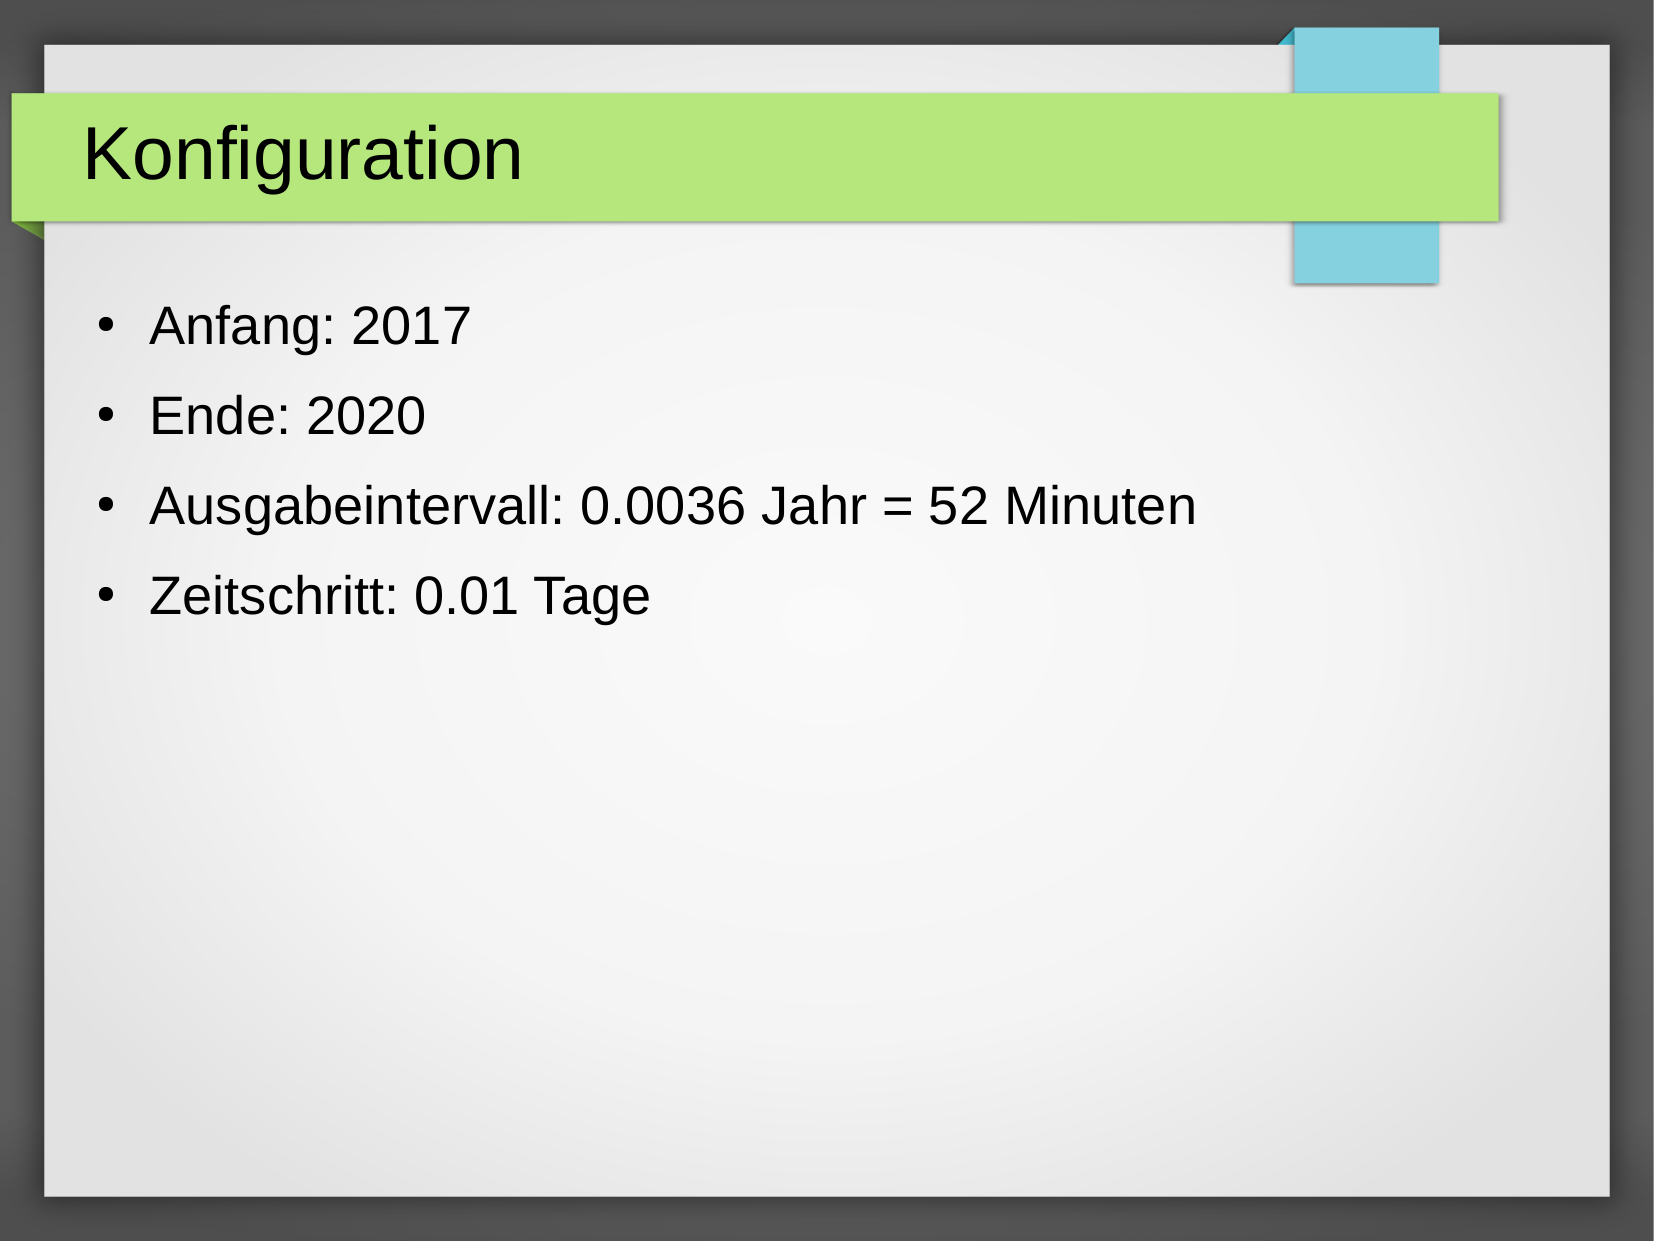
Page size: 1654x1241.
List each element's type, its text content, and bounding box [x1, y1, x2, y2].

title Konfiguration [82, 94, 1264, 213]
list Anfang: 2017 Ende: 2020 Ausgabeintervall: 0.0036 Jahr = 52 Minuten Zeitschritt: 0.01 Tage [78, 295, 1567, 1015]
picture [0, 0, 1654, 1241]
